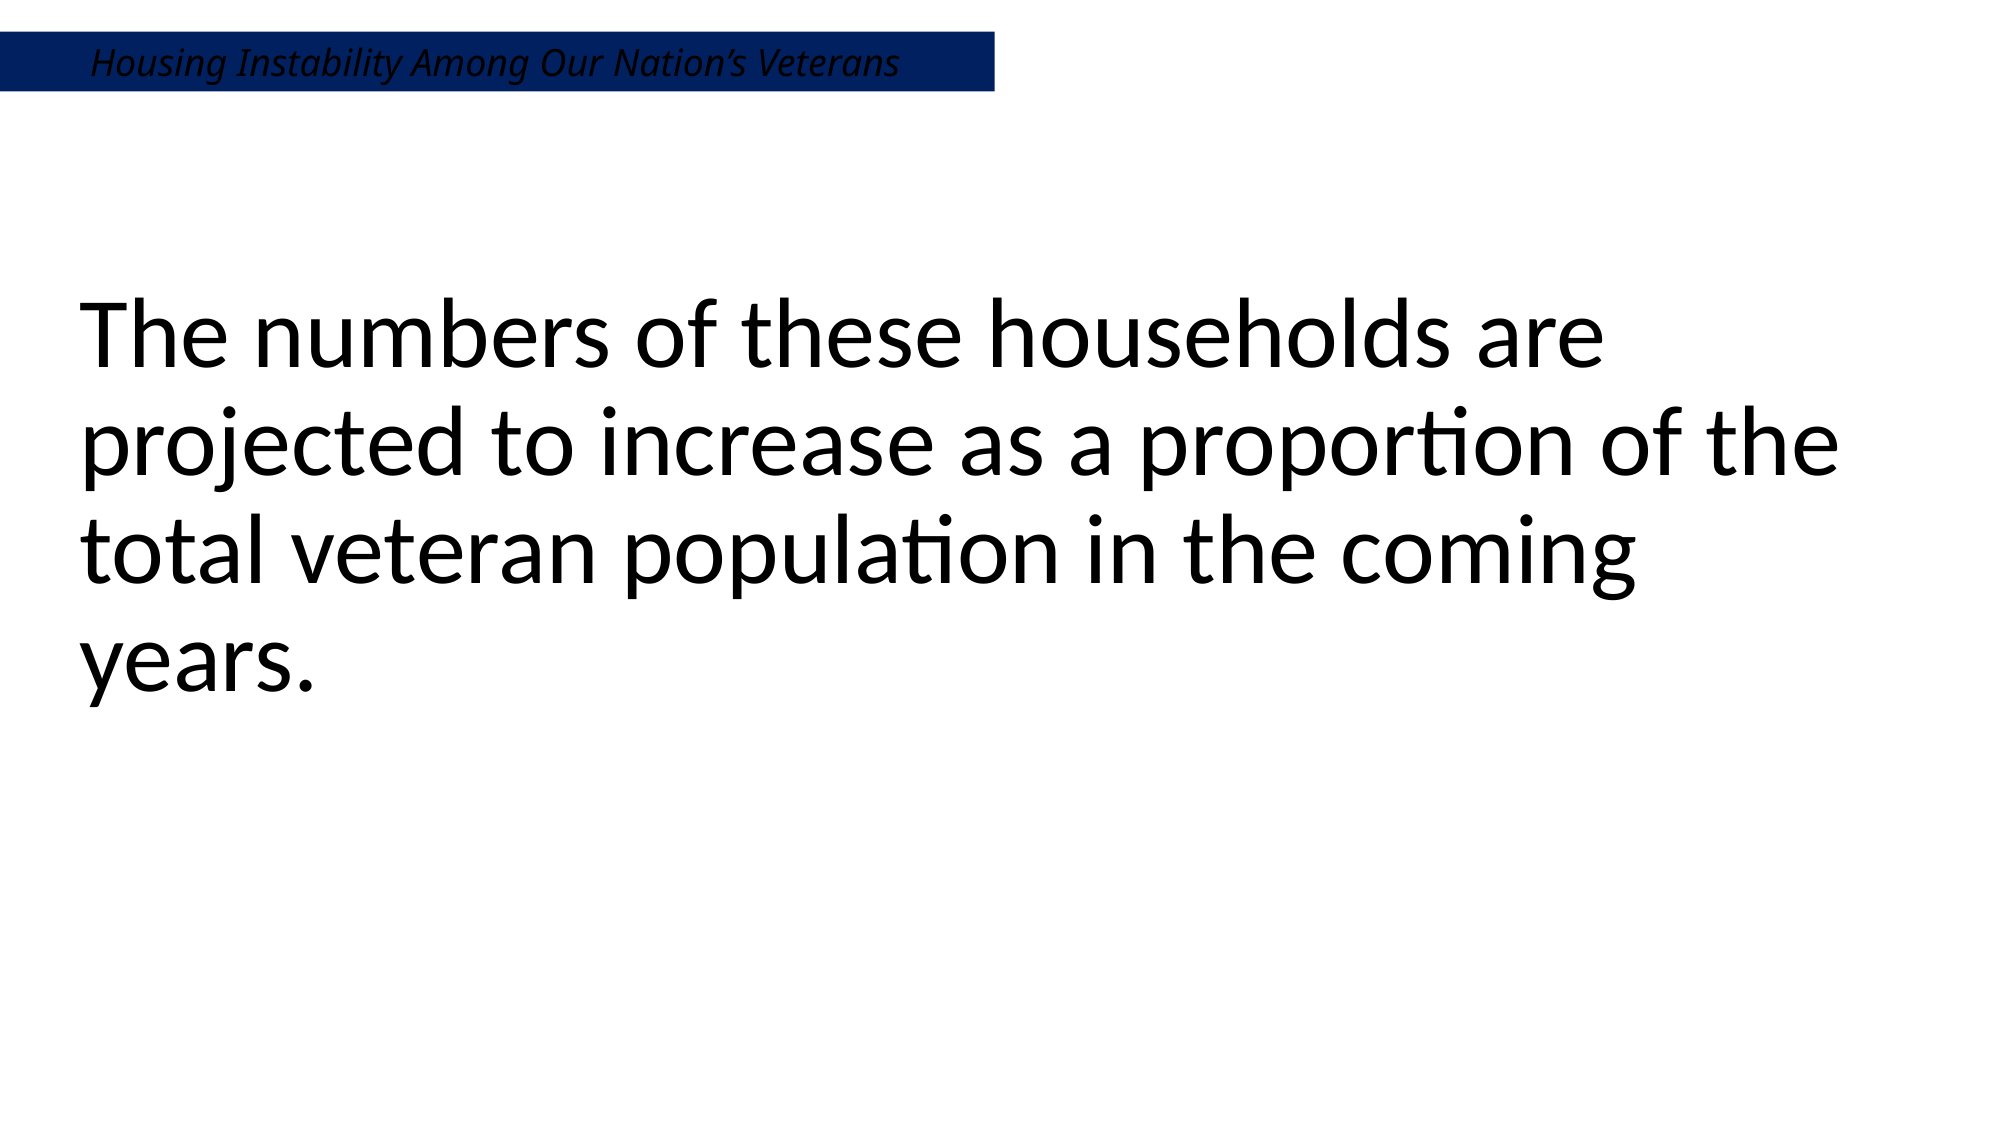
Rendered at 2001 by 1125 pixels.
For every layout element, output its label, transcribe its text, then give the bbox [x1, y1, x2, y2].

list The numbers of these households are projected to increase as a proportion of the total veteran population in the coming years. [64, 154, 1863, 1014]
text_box Housing Instability Among Our Nation’s Veterans [0, 31, 995, 92]
